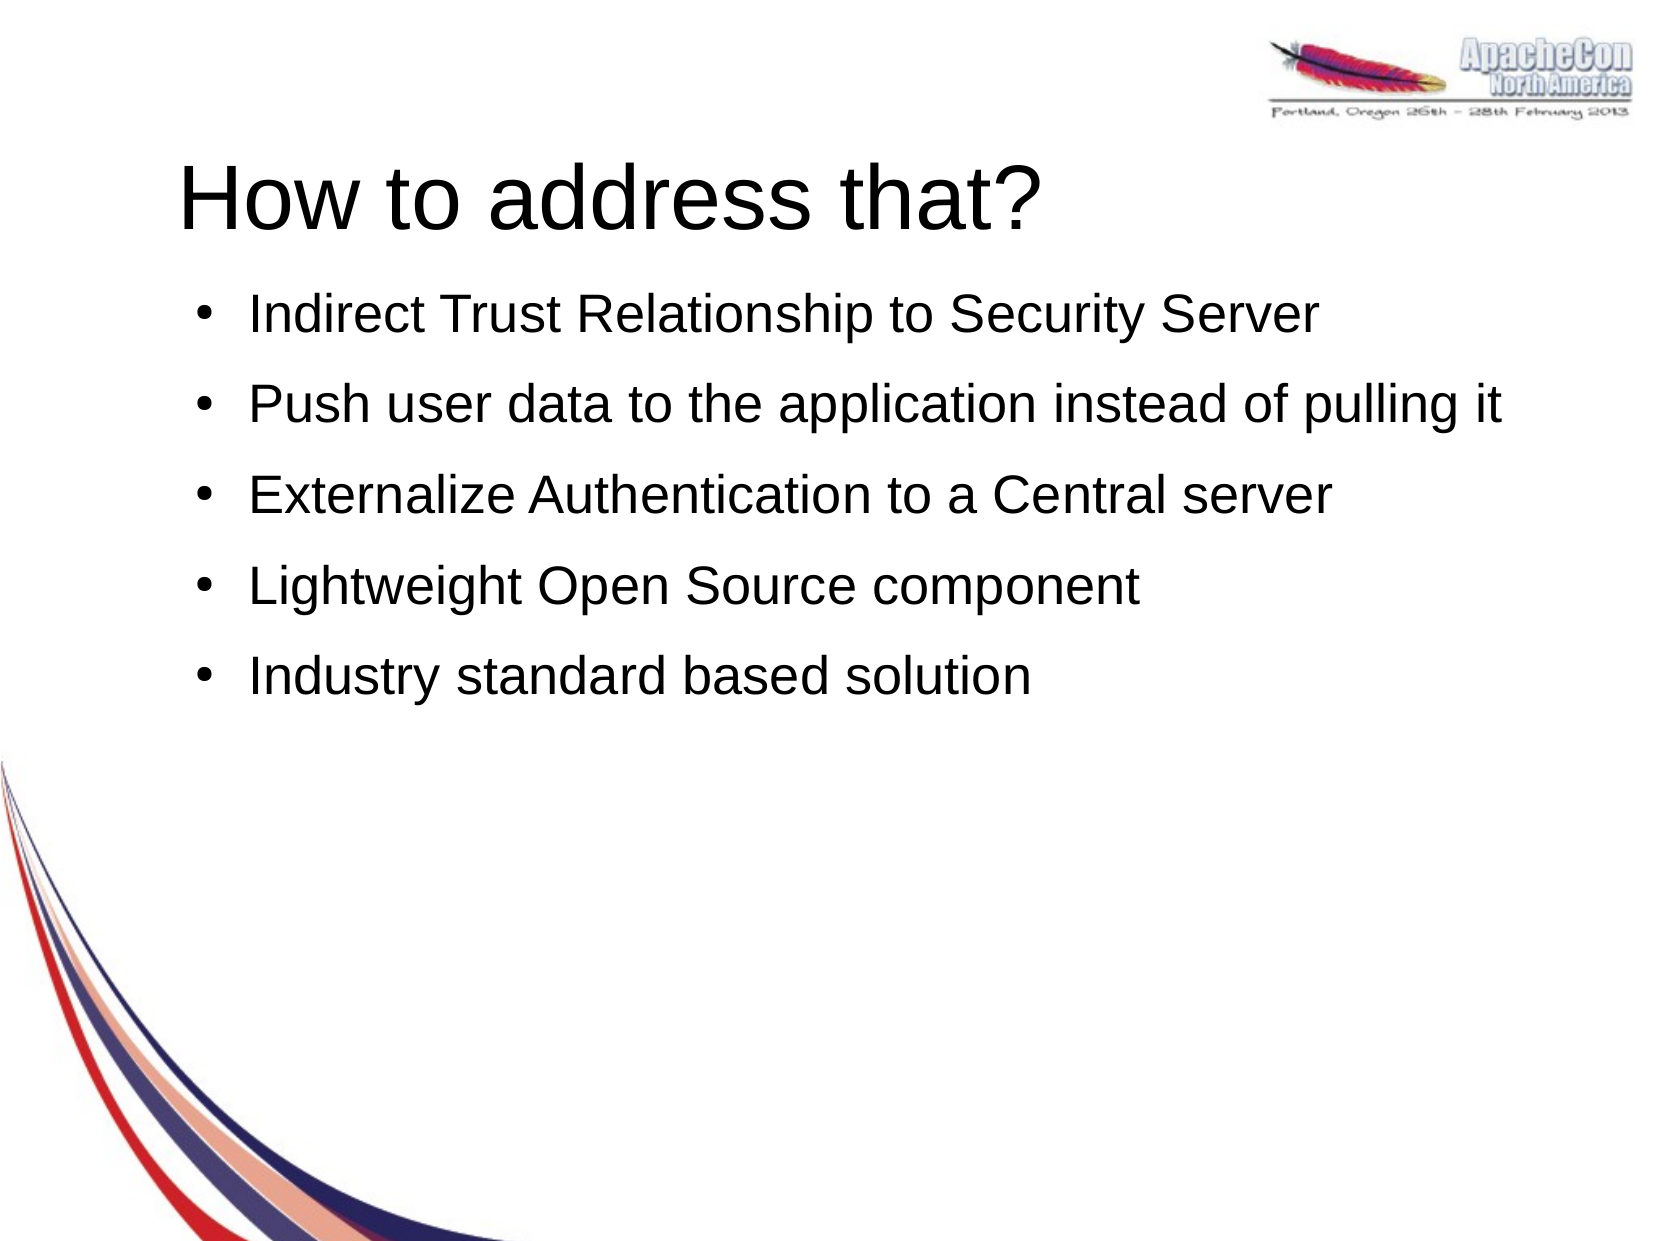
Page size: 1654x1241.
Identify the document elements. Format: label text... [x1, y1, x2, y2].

picture [0, 0, 1654, 1241]
title How to address that? [177, 146, 1536, 250]
list Indirect Trust Relationship to Security Server Push user data to the application instead of pulling it Externalize Authentication to a Central server Lightweight Open Source component Industry standard based solution [177, 283, 1536, 990]
